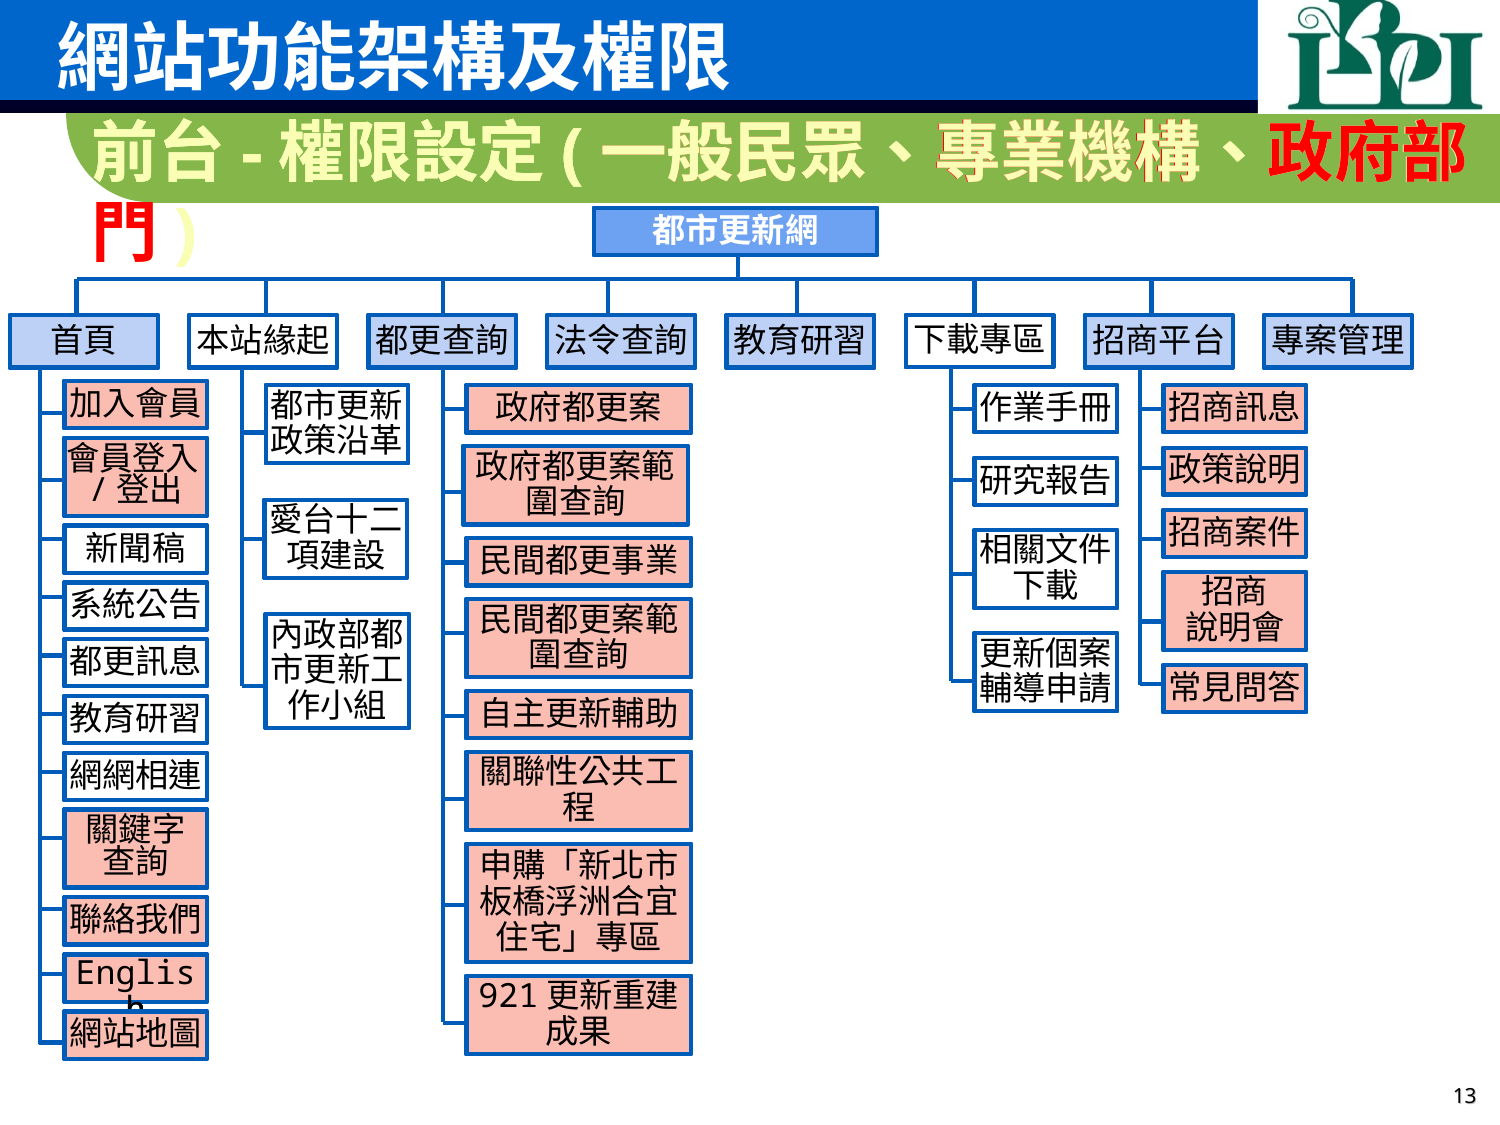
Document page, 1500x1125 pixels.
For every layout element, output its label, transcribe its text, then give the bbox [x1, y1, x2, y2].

text_box 研究報告 [974, 457, 1117, 505]
text_box 政策說明 [1163, 447, 1307, 495]
text_box 民間都更事業 [466, 538, 692, 586]
text_box 內政部都市更新工作小組 [265, 614, 409, 728]
text_box 關聯性公共工程 [466, 752, 692, 831]
text_box 政府都更案範圍查詢 [463, 446, 688, 525]
text_box 招商訊息 [1163, 385, 1307, 433]
text_box 都市更新政策沿革 [265, 385, 409, 464]
text_box 關鍵字 查詢 [64, 809, 207, 888]
text_box 招商 說明會 [1163, 572, 1307, 651]
text_box 921更新重建 成果 [466, 975, 692, 1054]
text_box 招商案件 [1163, 509, 1307, 557]
text_box 專案管理 [1264, 315, 1412, 368]
text_box 更新個案輔導申請 [974, 633, 1117, 712]
text_box 新聞稿 [64, 525, 207, 573]
text_box 首頁 [10, 315, 158, 368]
text_box 教育研習 [726, 315, 875, 368]
text_box 都更查詢 [368, 315, 517, 368]
text_box 政府都更案 [466, 385, 692, 433]
title 網站功能架構及權限 [41, 1, 1329, 102]
text_box 下載專區 [905, 315, 1054, 367]
text_box English [64, 954, 207, 1002]
text_box 相關文件下載 [974, 530, 1117, 609]
text_box 網站地圖 [64, 1011, 207, 1059]
text_box 作業手冊 [974, 385, 1117, 433]
text_box 網網相連 [64, 752, 207, 801]
text_box 愛台十二項建設 [264, 499, 408, 578]
text_box 會員登入/登出 [64, 437, 207, 516]
text_box [1399, 1074, 1500, 1125]
text_box 教育研習 [64, 696, 207, 744]
text_box 聯絡我們 [64, 897, 207, 945]
text_box 都更訊息 [64, 639, 207, 687]
text_box 系統公告 [64, 582, 207, 630]
text_box 加入會員 [64, 380, 207, 429]
text_box 申購「新北市板橋浮洲合宜住宅」專區 [466, 844, 692, 963]
text_box 招商平台 [1084, 315, 1233, 368]
text_box 法令查詢 [547, 315, 696, 368]
text_box 常見問答 [1163, 665, 1307, 713]
text_box 前台-權限設定(一般民眾、專業機構、政府部門) [76, 101, 1500, 202]
text_box 自主更新輔助 [466, 691, 692, 739]
text_box 都市更新網 [593, 207, 878, 255]
text_box 民間都更案範圍查詢 [466, 599, 692, 678]
text_box 本站緣起 [189, 315, 338, 368]
